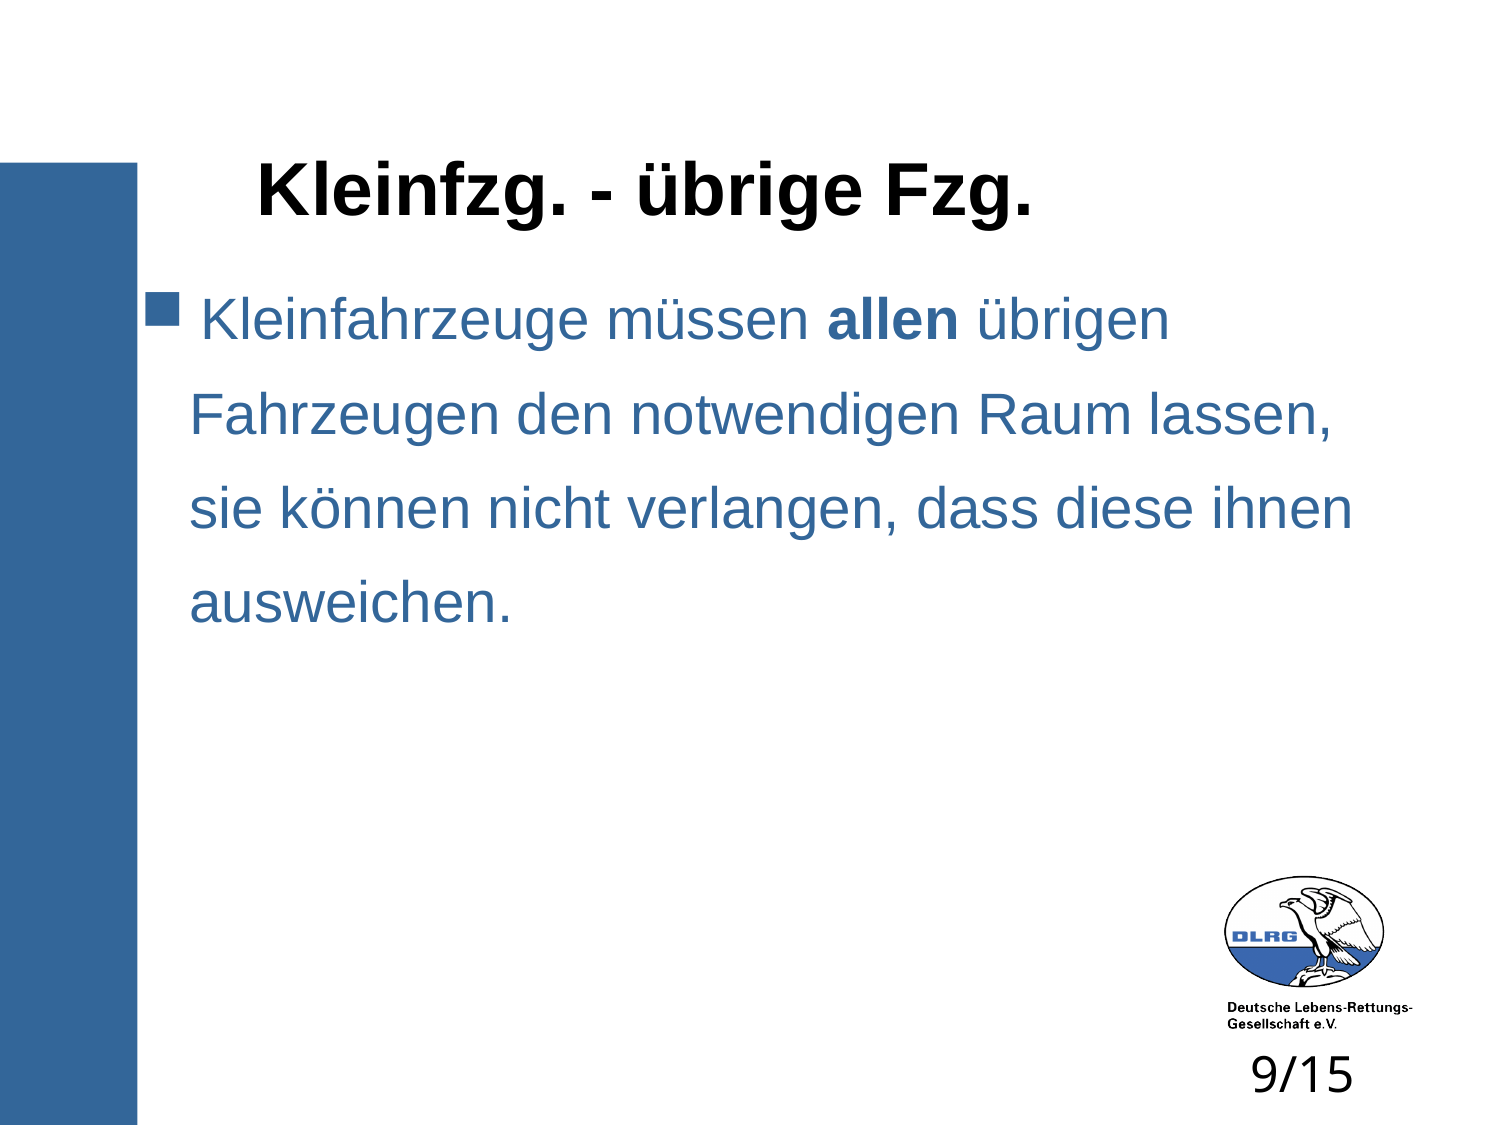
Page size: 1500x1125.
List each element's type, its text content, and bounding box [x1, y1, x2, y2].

text_box Kleinfahrzeuge müssen allen übrigen Fahrzeugen den notwendigen Raum lassen, sie können nicht verlangen, dass diese ihnen ausweichen. [125, 249, 1449, 737]
picture [1224, 874, 1413, 1030]
text_box Kleinfzg. - übrige Fzg. [242, 132, 1051, 238]
text_box <Nummer>/15 [1235, 1034, 1500, 1111]
